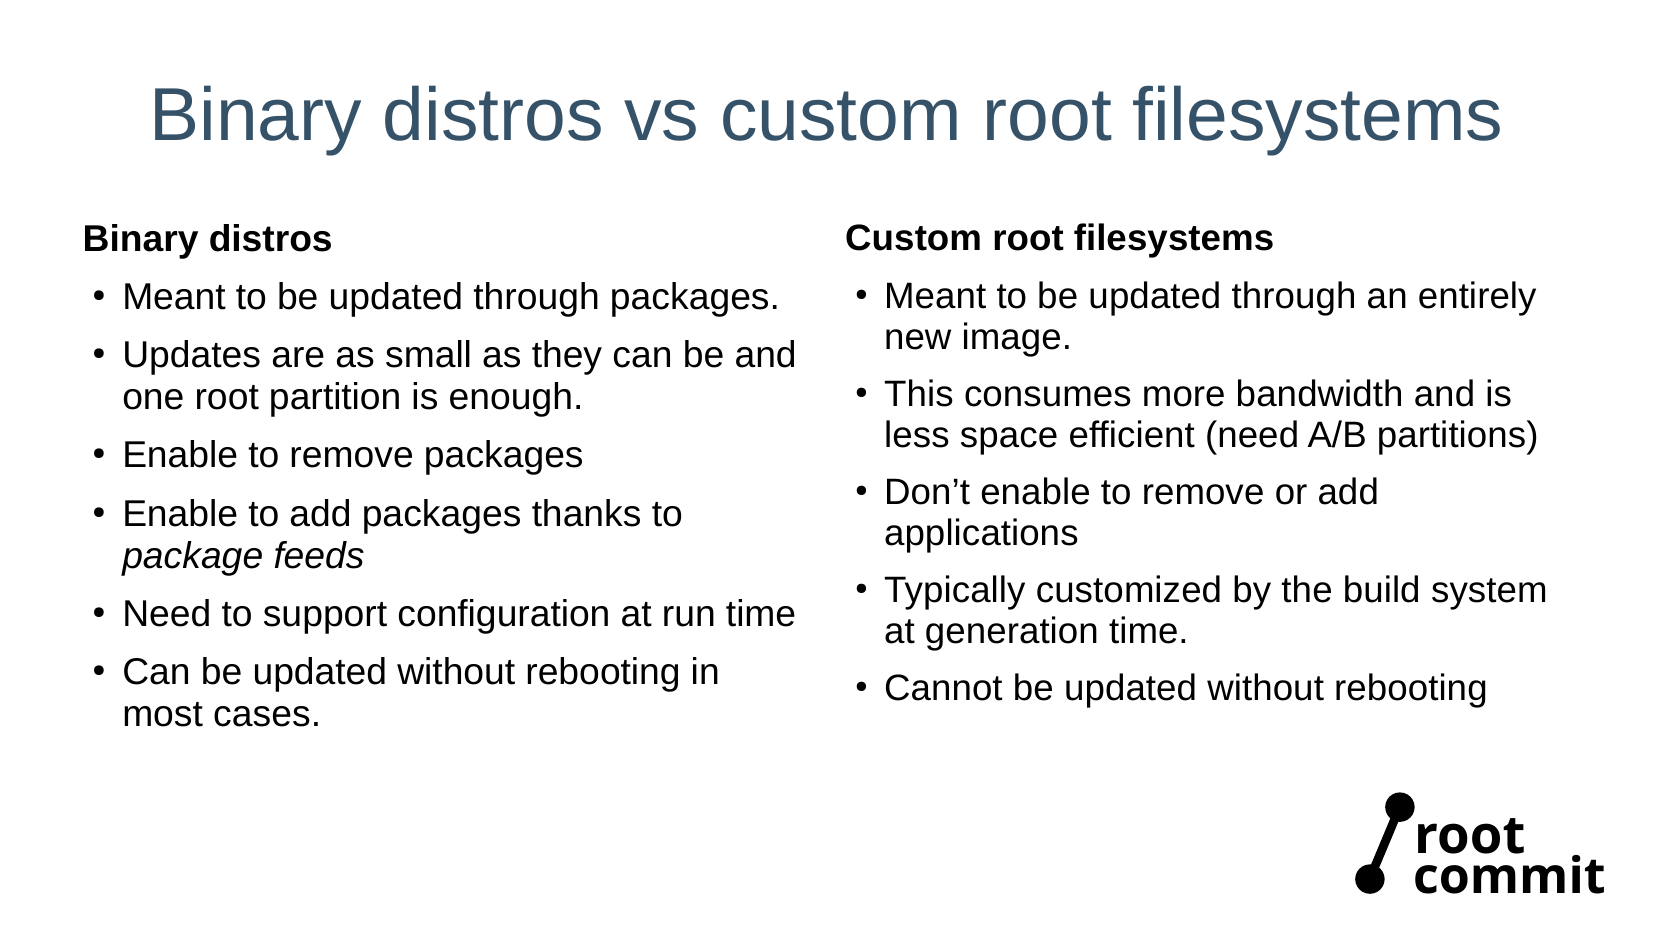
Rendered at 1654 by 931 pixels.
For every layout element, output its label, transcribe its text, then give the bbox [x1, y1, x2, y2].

title Binary distros vs custom root filesystems [82, 37, 1571, 193]
list Binary distros Meant to be updated through packages. Updates are as small as they can be and one root partition is enough. Enable to remove packages Enable to add packages thanks to package feeds Need to support configuration at run time Can be updated without rebooting in most cases. [82, 217, 809, 758]
list Custom root filesystems Meant to be updated through an entirely new image. This consumes more bandwidth and is less space efficient (need A/B partitions) Don’t enable to remove or add applications Typically customized by the build system at generation time. Cannot be updated without rebooting [845, 217, 1572, 713]
